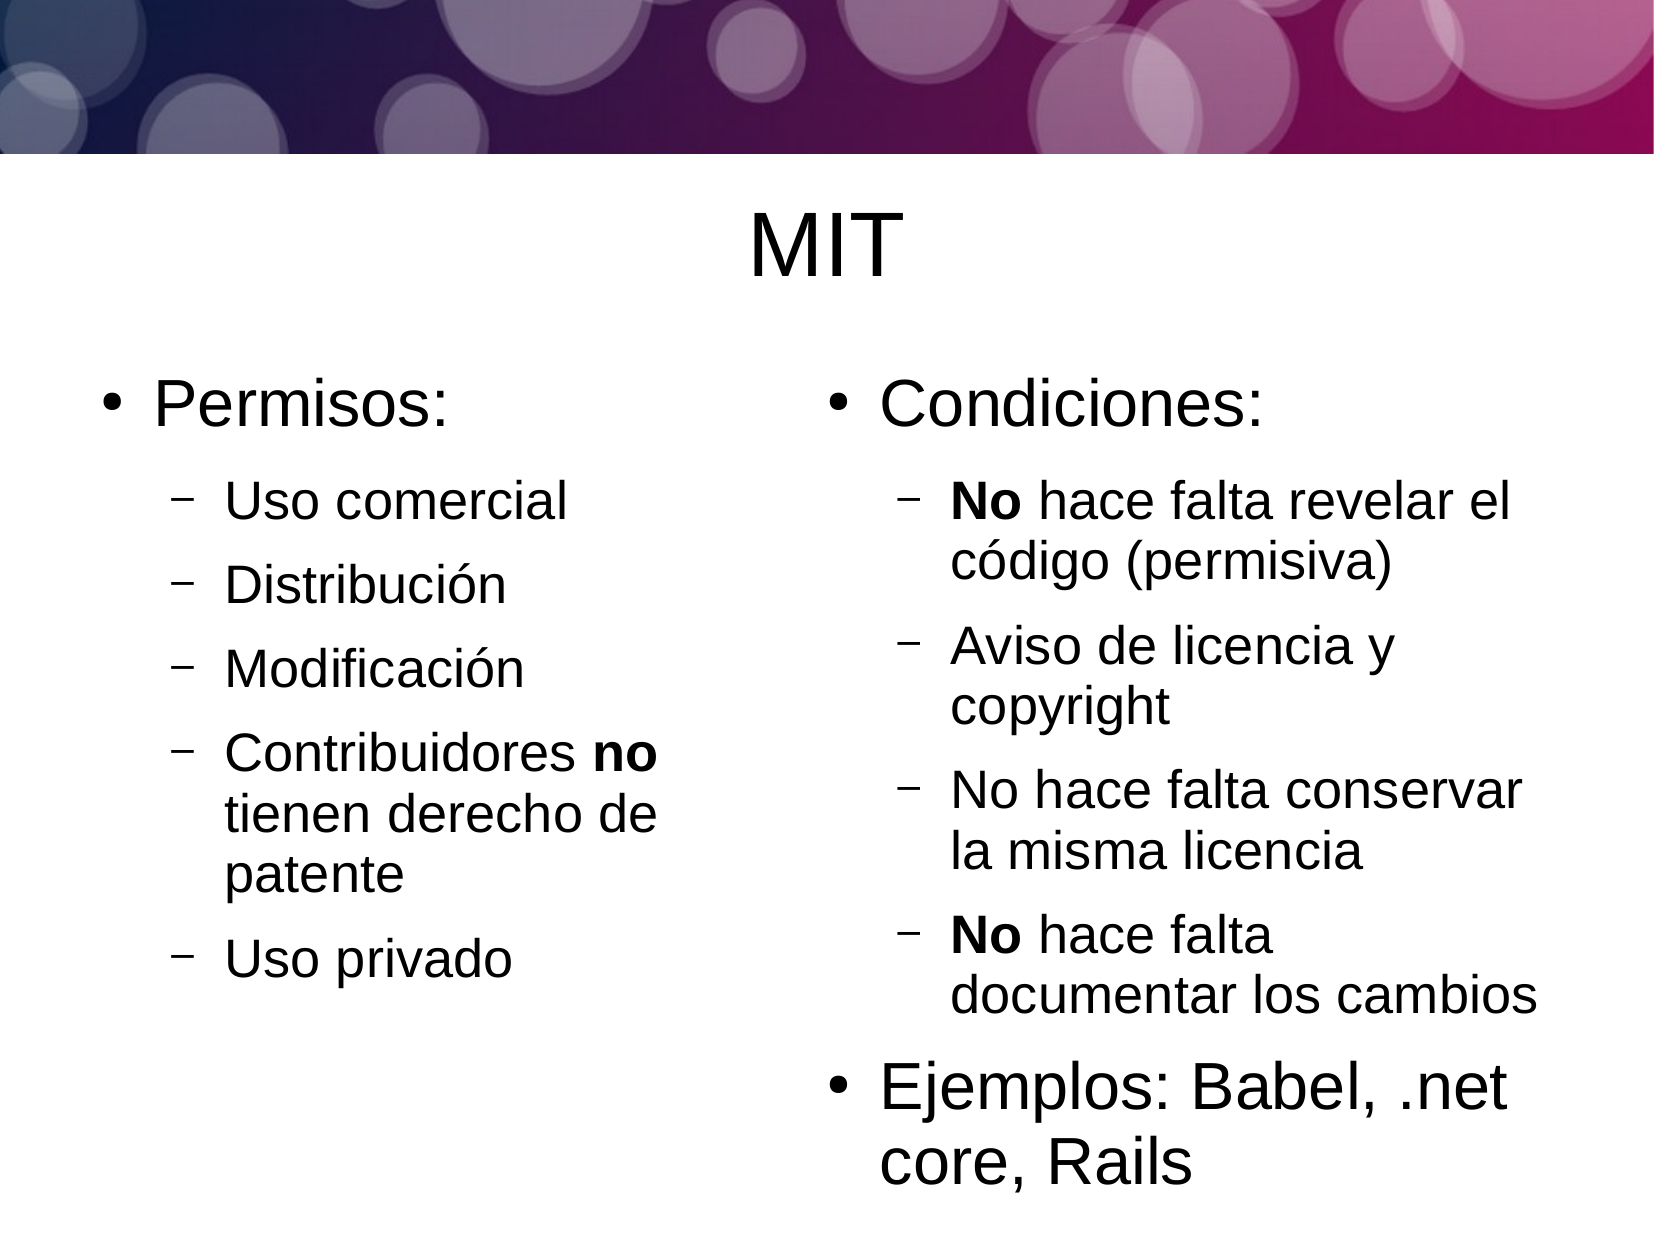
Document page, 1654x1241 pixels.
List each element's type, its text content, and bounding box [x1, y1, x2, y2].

title MIT [82, 159, 1571, 331]
list Permisos: Uso comercial Distribución Modificación Contribuidores no tienen derecho de patente Uso privado [82, 366, 808, 1087]
list Condiciones: No hace falta revelar el código (permisiva) Aviso de licencia y copyright No hace falta conservar la misma licencia No hace falta documentar los cambios Ejemplos: Babel, .net core, Rails [808, 366, 1572, 1087]
picture [0, 0, 1654, 154]
